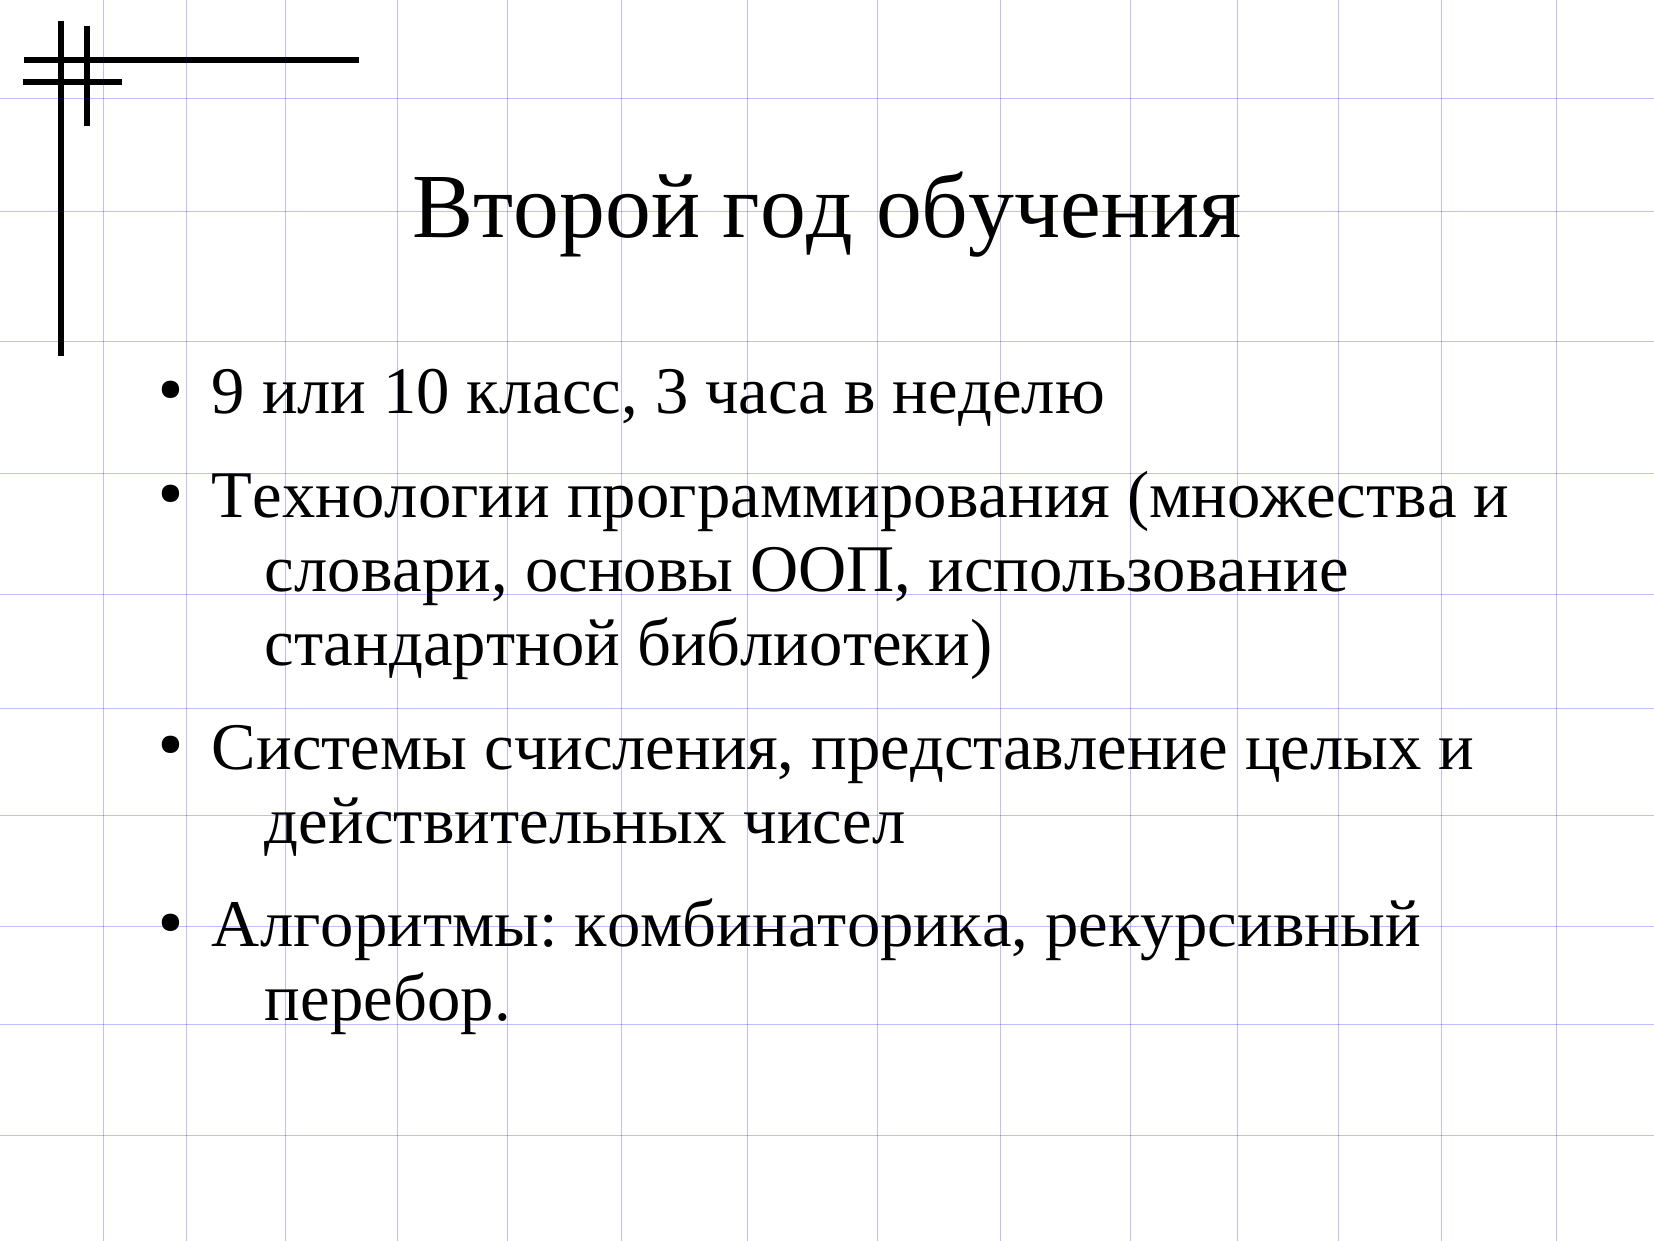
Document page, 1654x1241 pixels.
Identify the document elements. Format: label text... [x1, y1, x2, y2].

list 9 или 10 класс, 3 часа в неделю Технологии программирования (множества и словари, основы ООП, использование стандартной библиотеки) Системы счисления, представление целых и действительных чисел Алгоритмы: комбинаторика, рекурсивный перебор. [123, 354, 1536, 1173]
title Второй год обучения [121, 102, 1534, 311]
